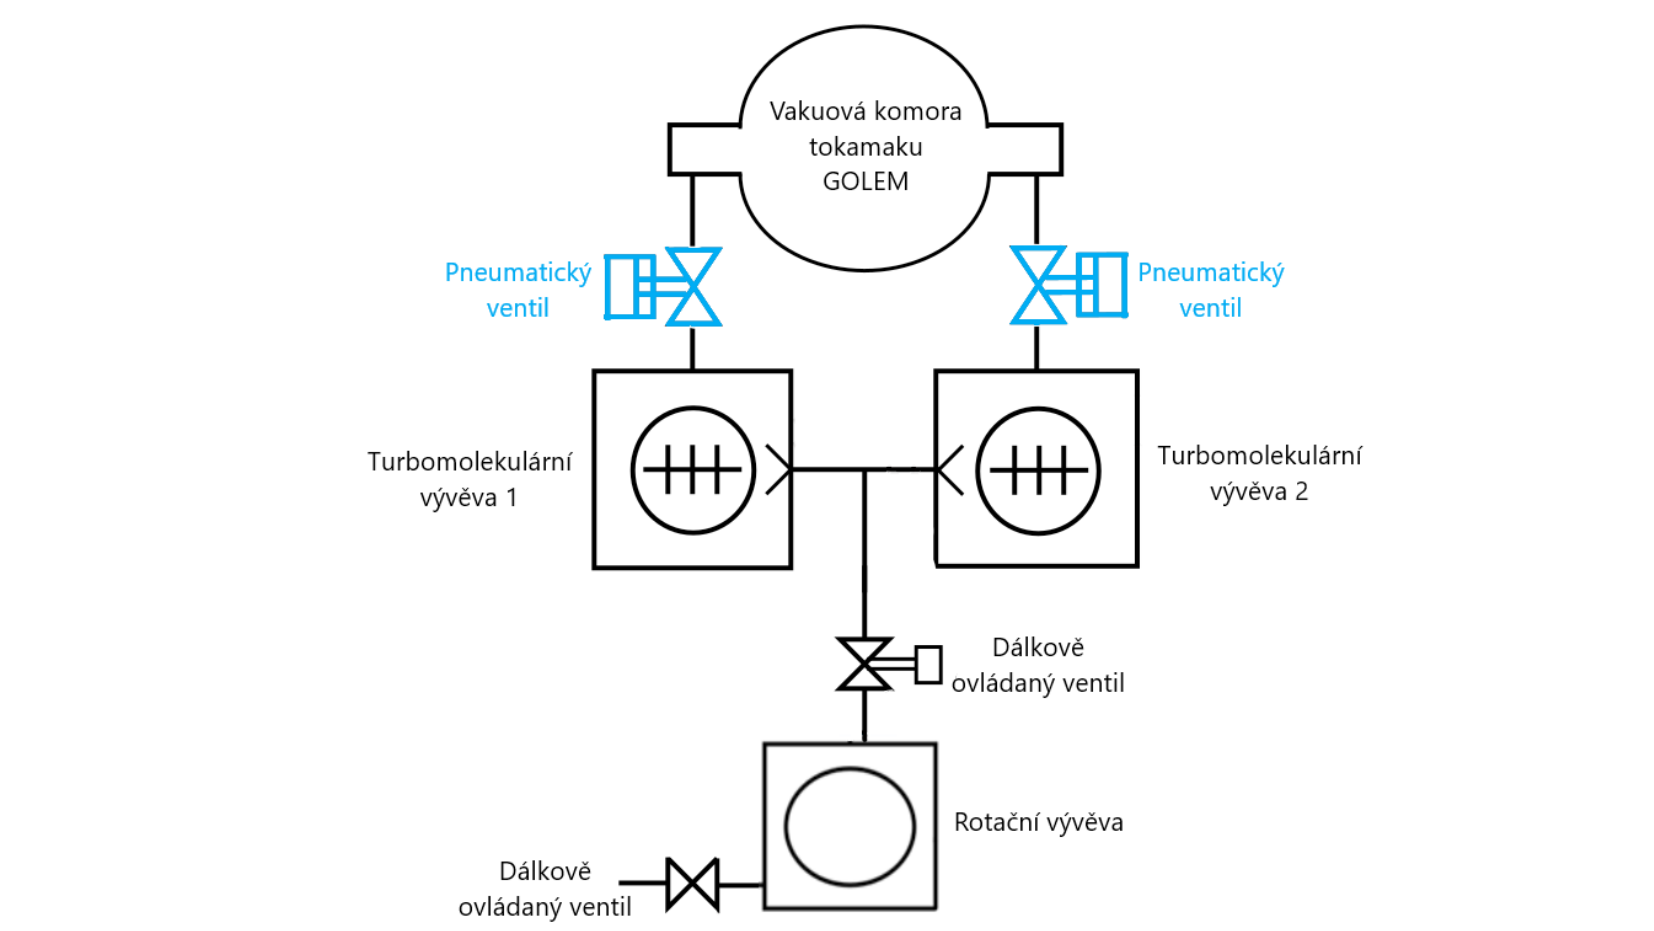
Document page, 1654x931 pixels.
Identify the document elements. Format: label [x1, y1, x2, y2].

picture [273, 2, 1387, 931]
